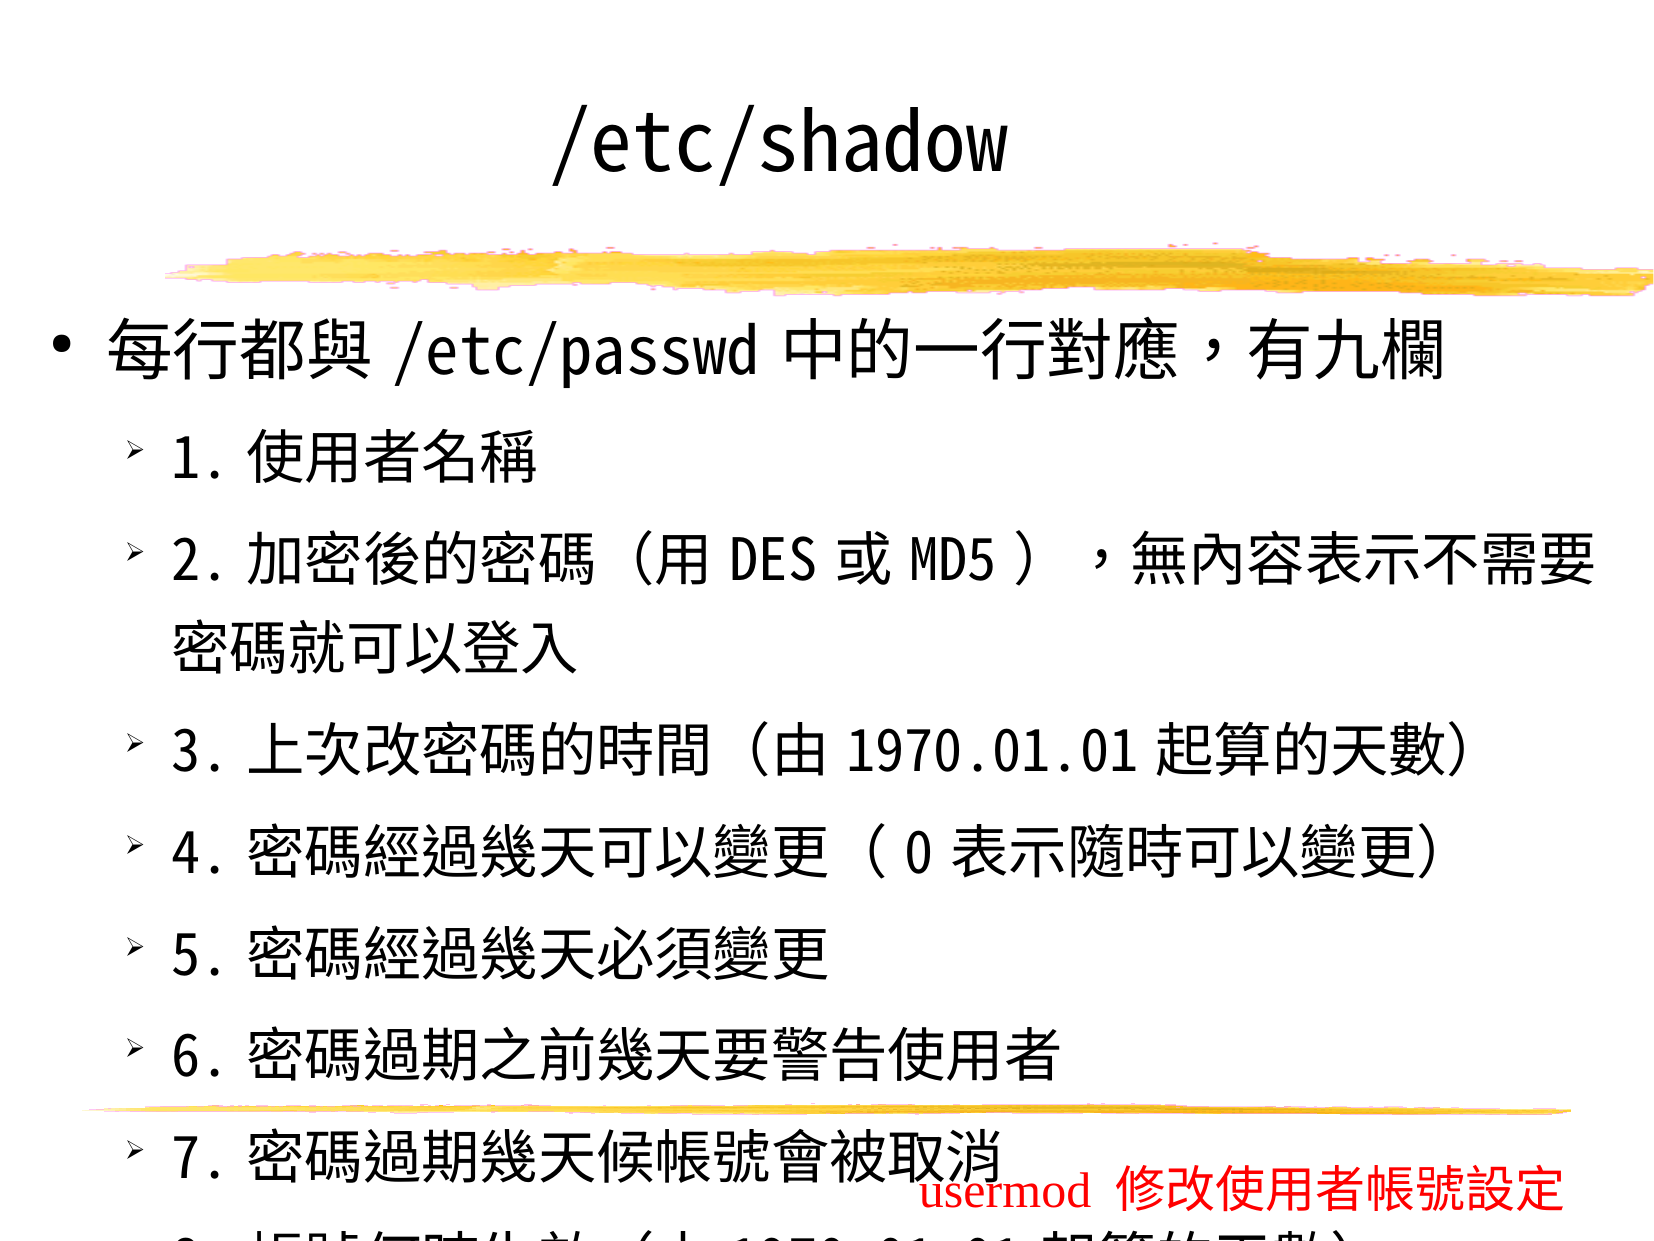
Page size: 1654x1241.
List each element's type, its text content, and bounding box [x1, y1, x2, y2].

picture [82, 1103, 1571, 1117]
title /etc/shadow [76, 28, 1482, 236]
picture [165, 237, 1654, 308]
text_box usermod 修改使用者帳號設定 [918, 1145, 1565, 1207]
list 每行都與/etc/passwd中的一行對應，有九欄 1.使用者名稱 2.加密後的密碼（用DES或MD5），無內容表示不需要密碼就可以登入 3.上次改密碼的時間（由1970.01.01起算的天數） 4.密碼經過幾天可以變更（0表示隨時可以變更） 5.密碼經過幾天必須變更 6.密碼過期之前幾天要警告使用者 7.密碼過期幾天候帳號會被取消 8.帳號何時失效（由1970.01.01起算的天數） 9.保留欄位（目前沒用） [49, 291, 1606, 1103]
